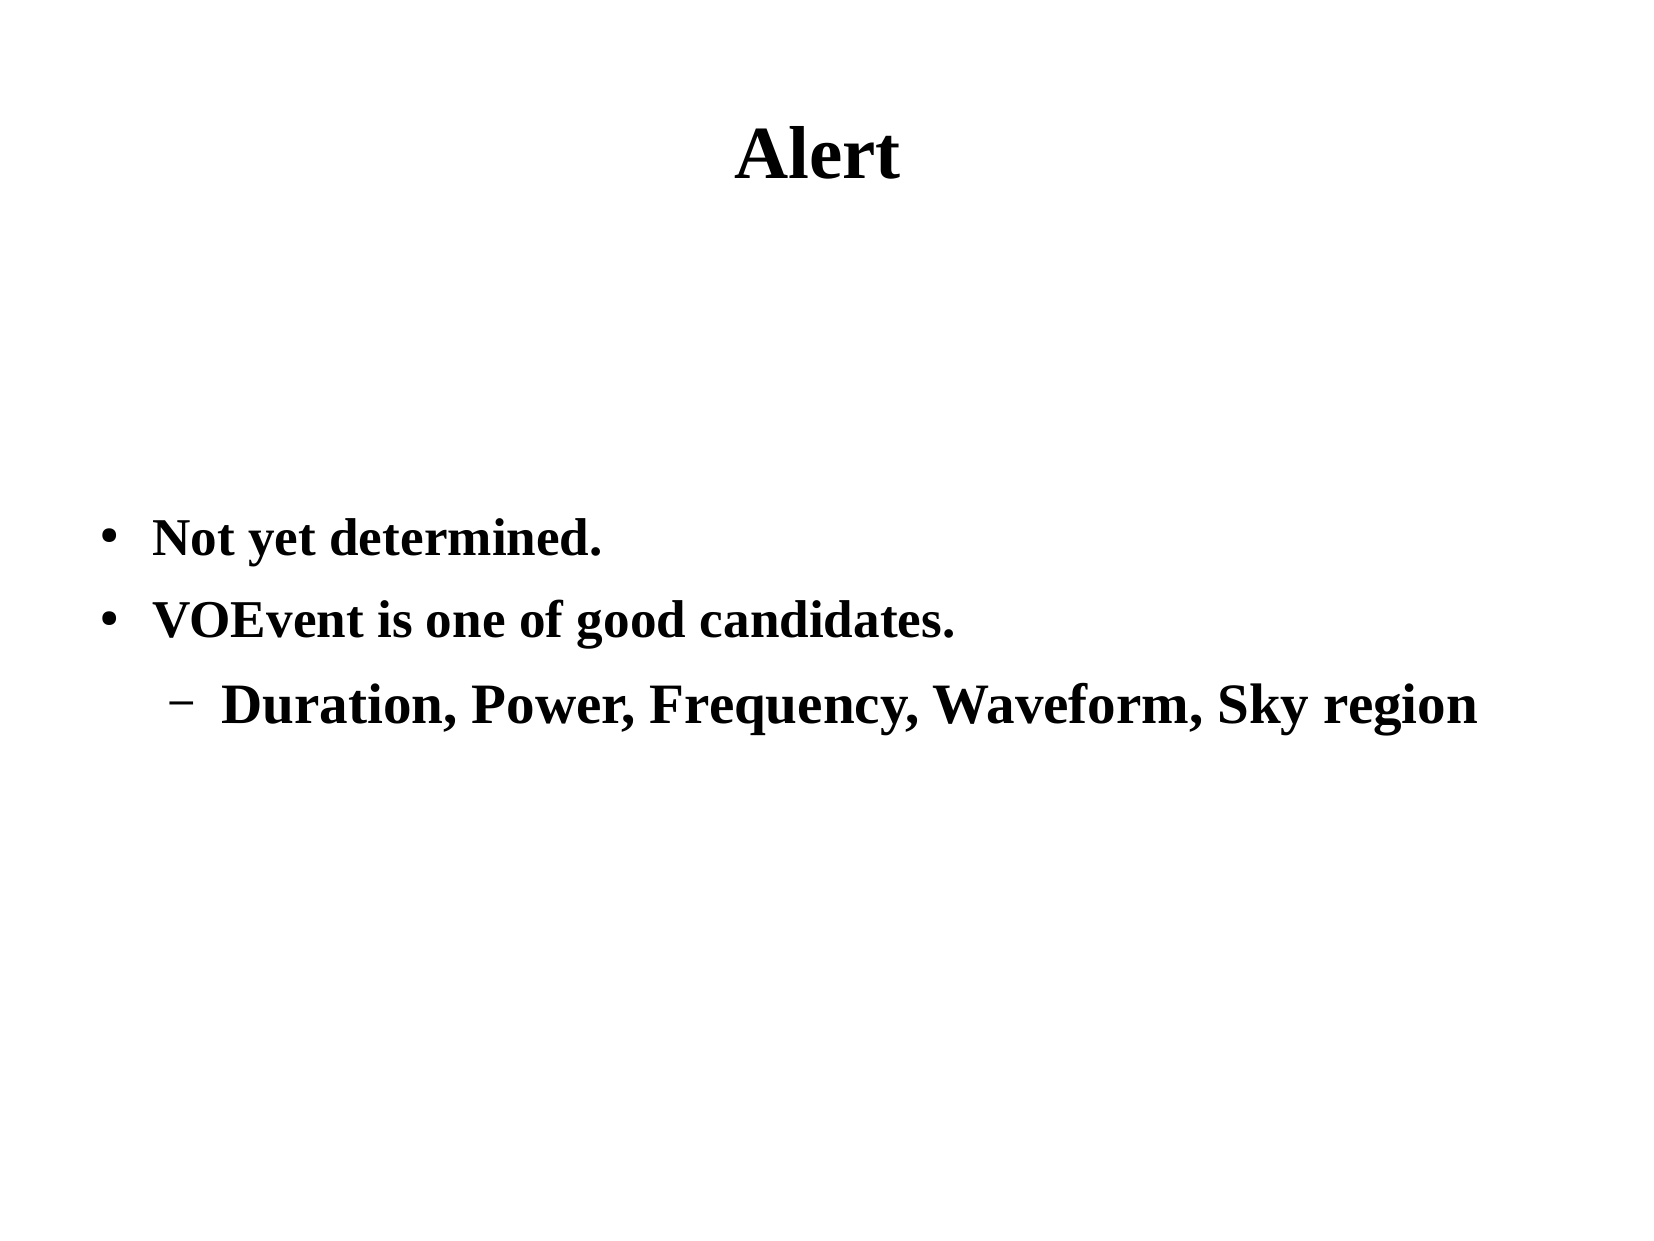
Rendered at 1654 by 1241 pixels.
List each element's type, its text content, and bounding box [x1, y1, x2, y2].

list Not yet determined. VOEvent is one of good candidates. Duration, Power, Frequency, Waveform, Sky region [82, 507, 1571, 738]
title Alert [82, 49, 1571, 257]
